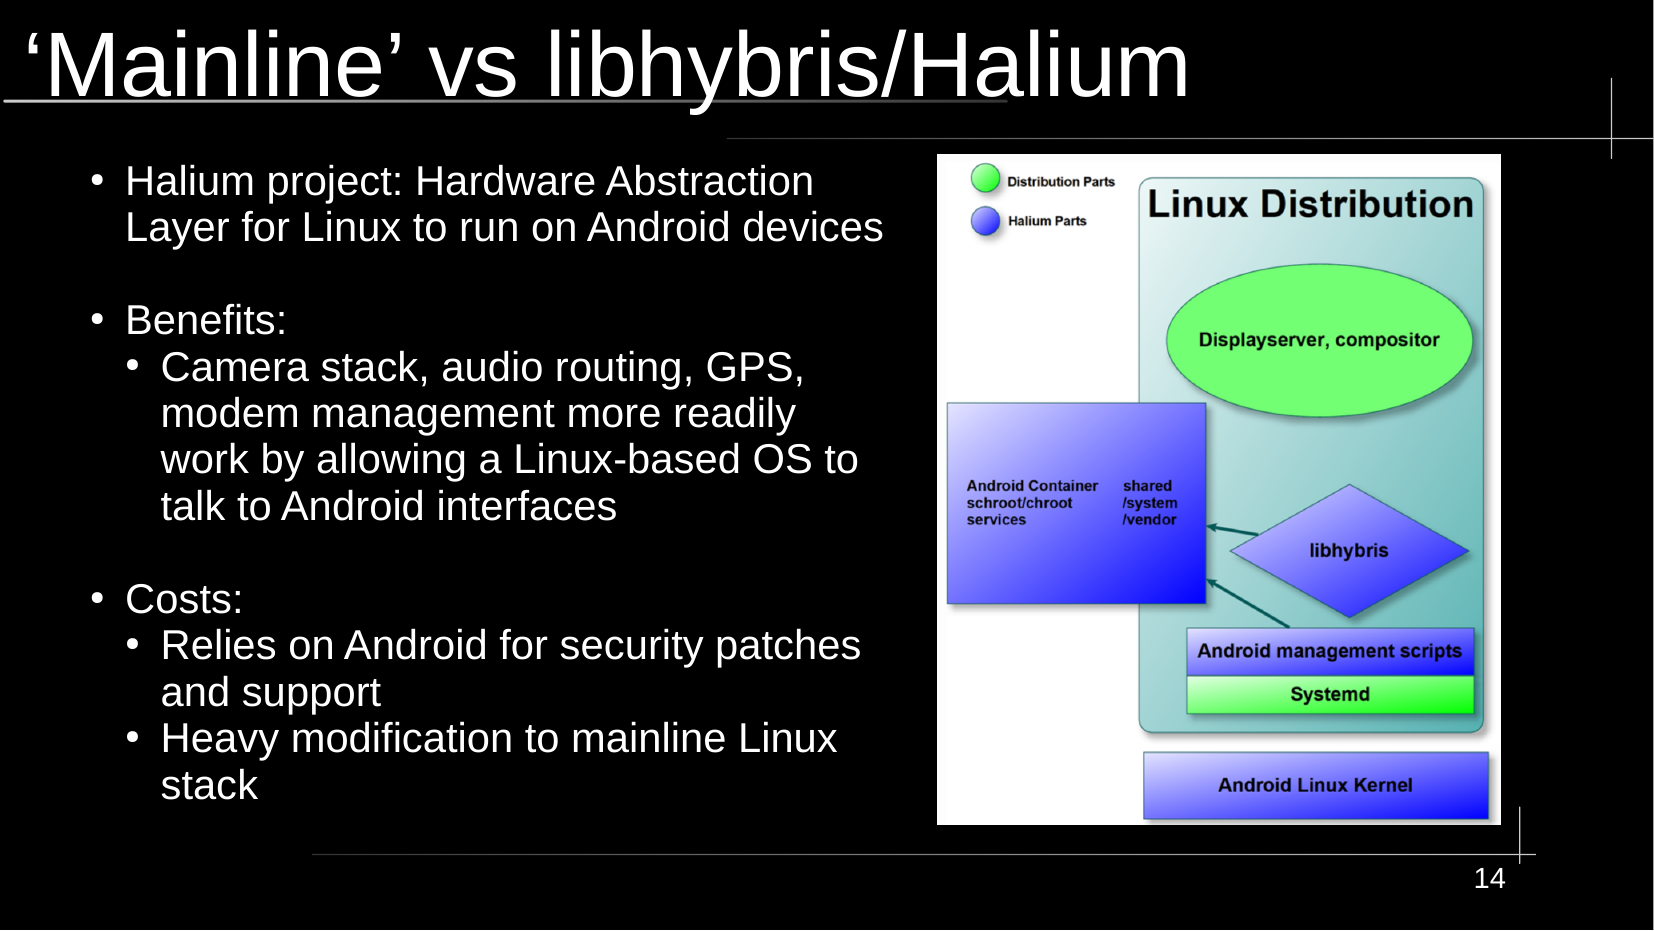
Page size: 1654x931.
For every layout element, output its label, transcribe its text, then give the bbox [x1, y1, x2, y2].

picture [937, 154, 1501, 826]
title ‘Mainline’ vs libhybris/Halium [23, 11, 1589, 119]
text_box Halium project: Hardware Abstraction Layer for Linux to run on Android devices Benefits: Camera stack, audio routing, GPS, modem management more readily work by allowing a Linux-based OS to talk to Android interfaces Costs: Relies on Android for security patches and support Heavy modification to mainline Linux stack [75, 150, 901, 816]
